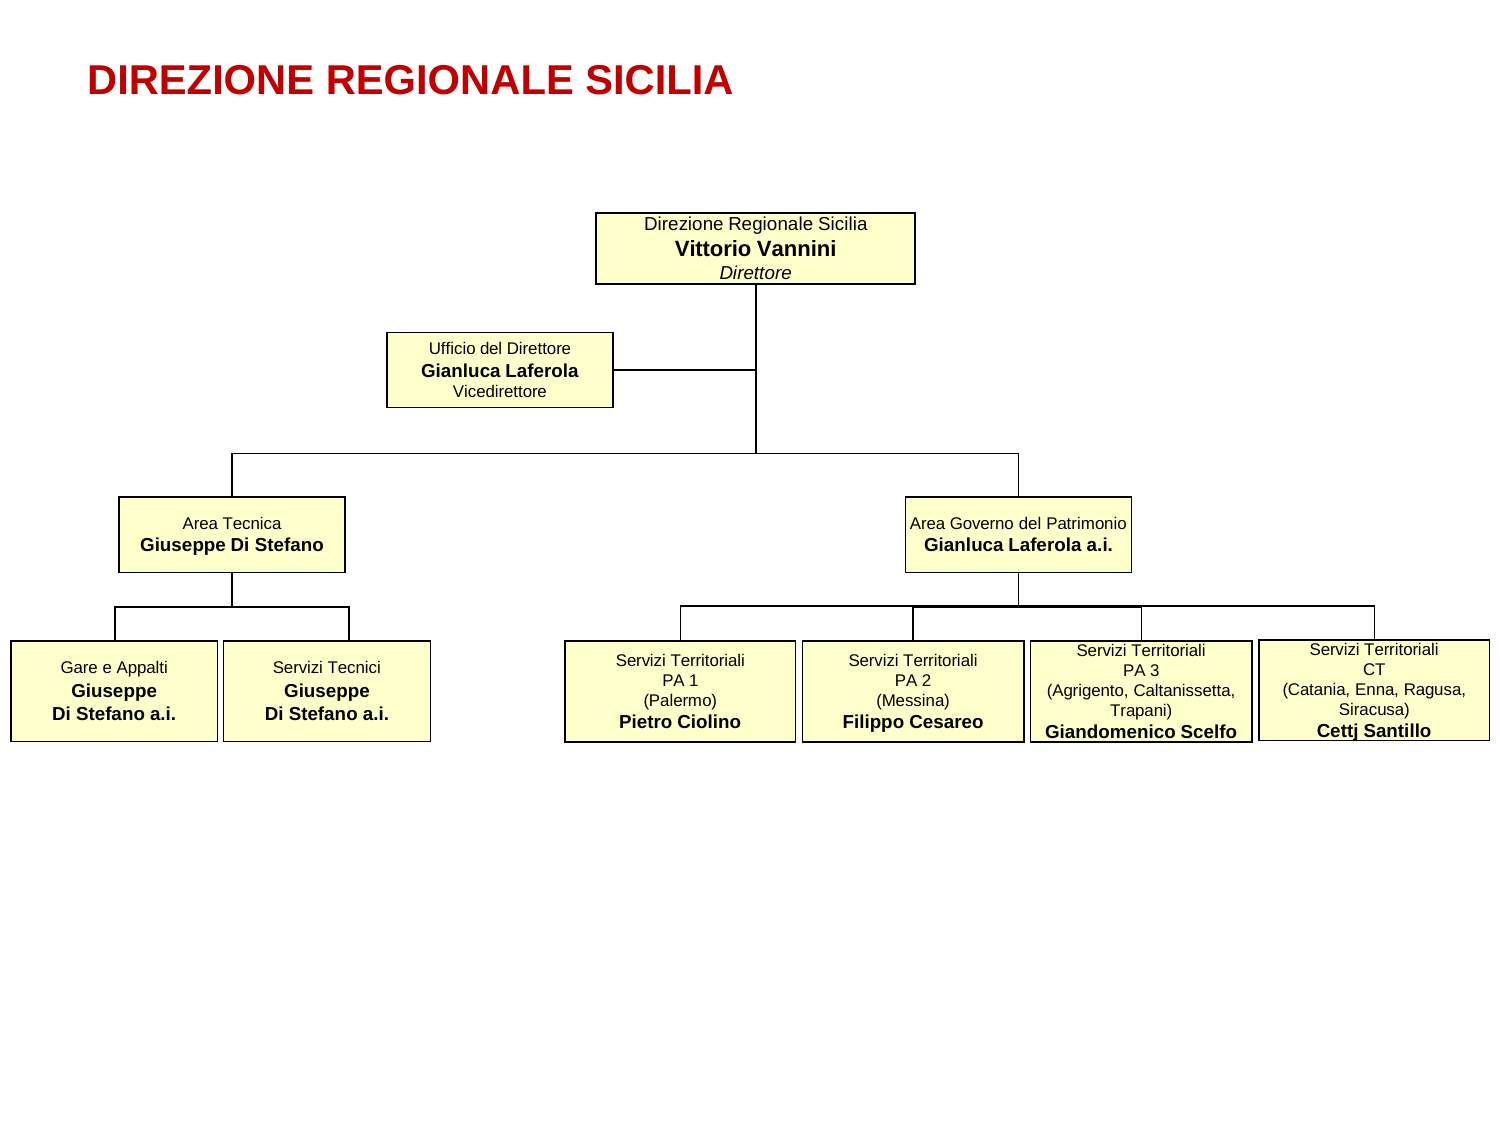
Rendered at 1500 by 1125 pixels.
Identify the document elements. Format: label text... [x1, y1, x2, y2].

text_box DIREZIONE REGIONALE SICILIA [72, 45, 1462, 128]
picture [9, 206, 1491, 754]
